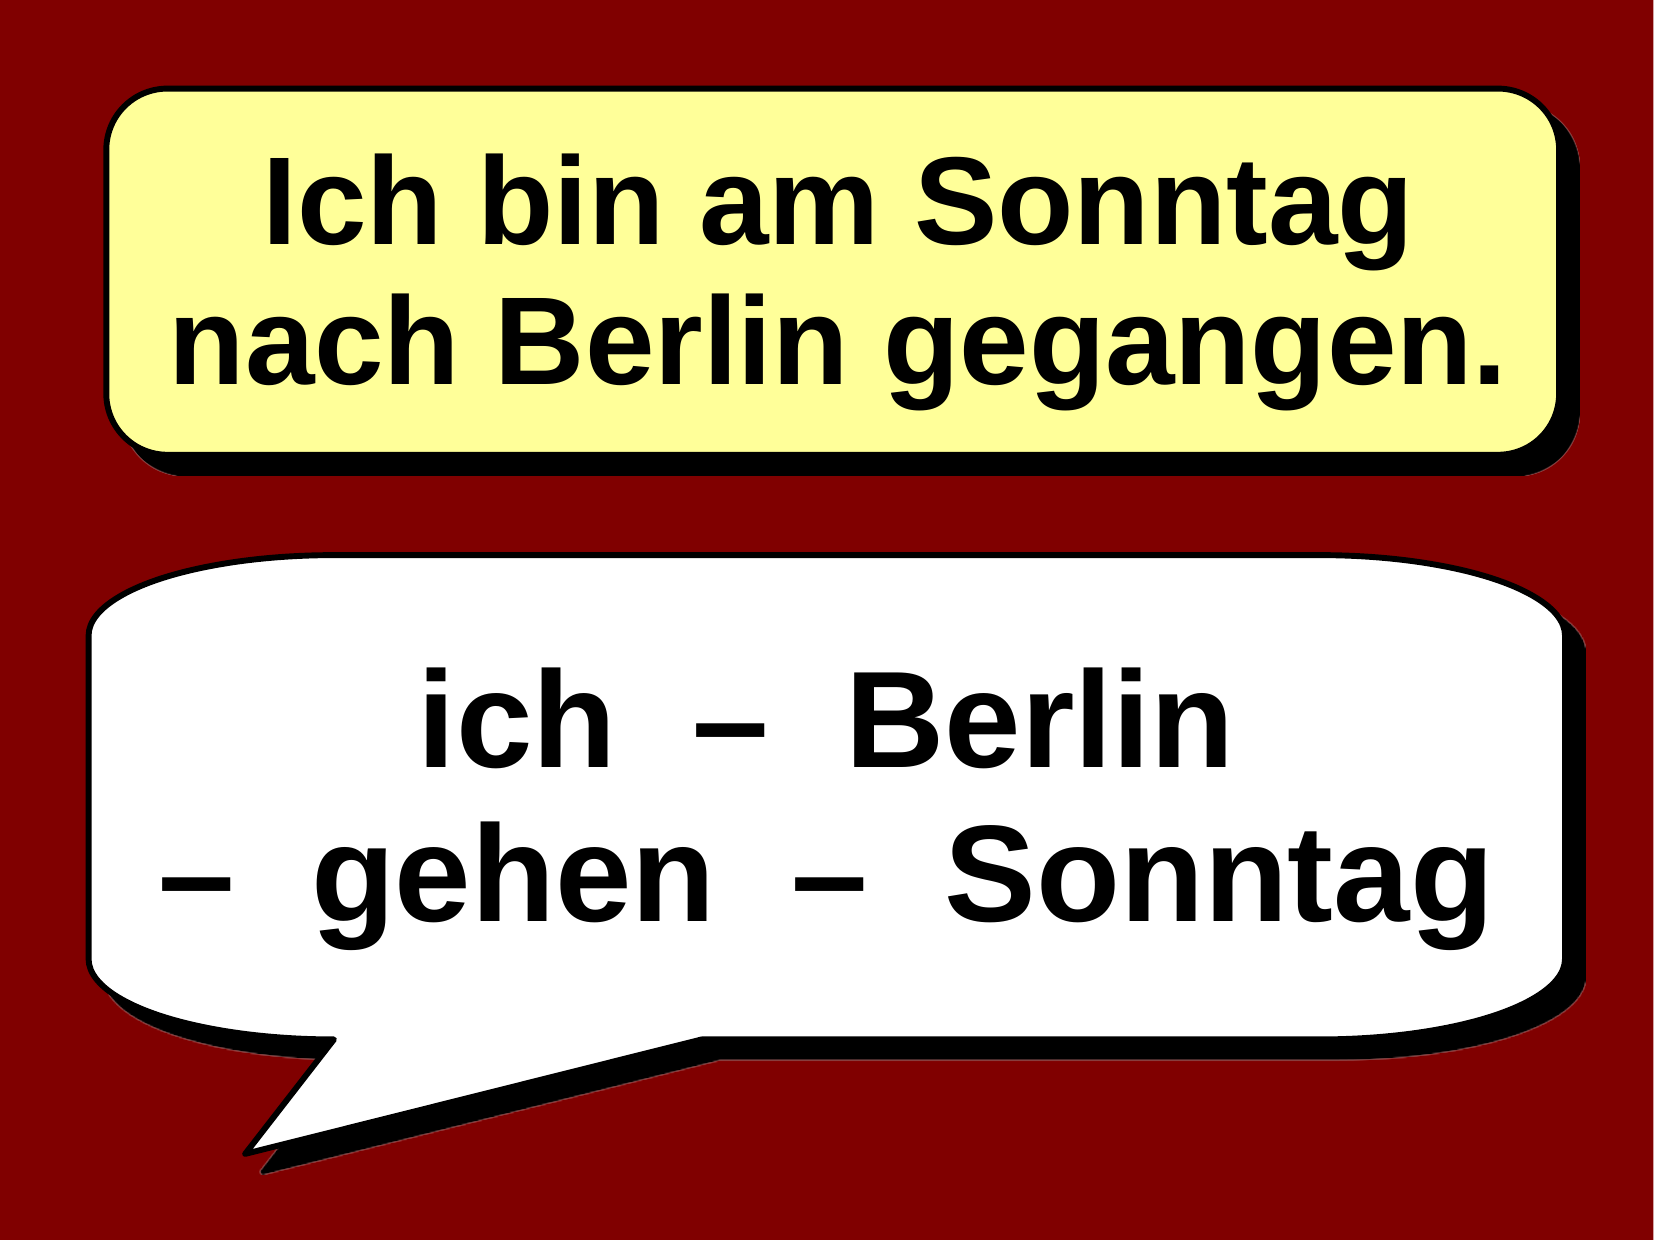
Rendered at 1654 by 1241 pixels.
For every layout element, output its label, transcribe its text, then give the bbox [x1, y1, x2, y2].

text_box [88, 555, 1566, 1154]
text_box [106, 88, 1560, 455]
text_box Ich bin am Sonntag nach Berlin gegangen. [141, 124, 1536, 419]
text_box ich – Berlin – gehen – Sonntag [129, 636, 1524, 959]
